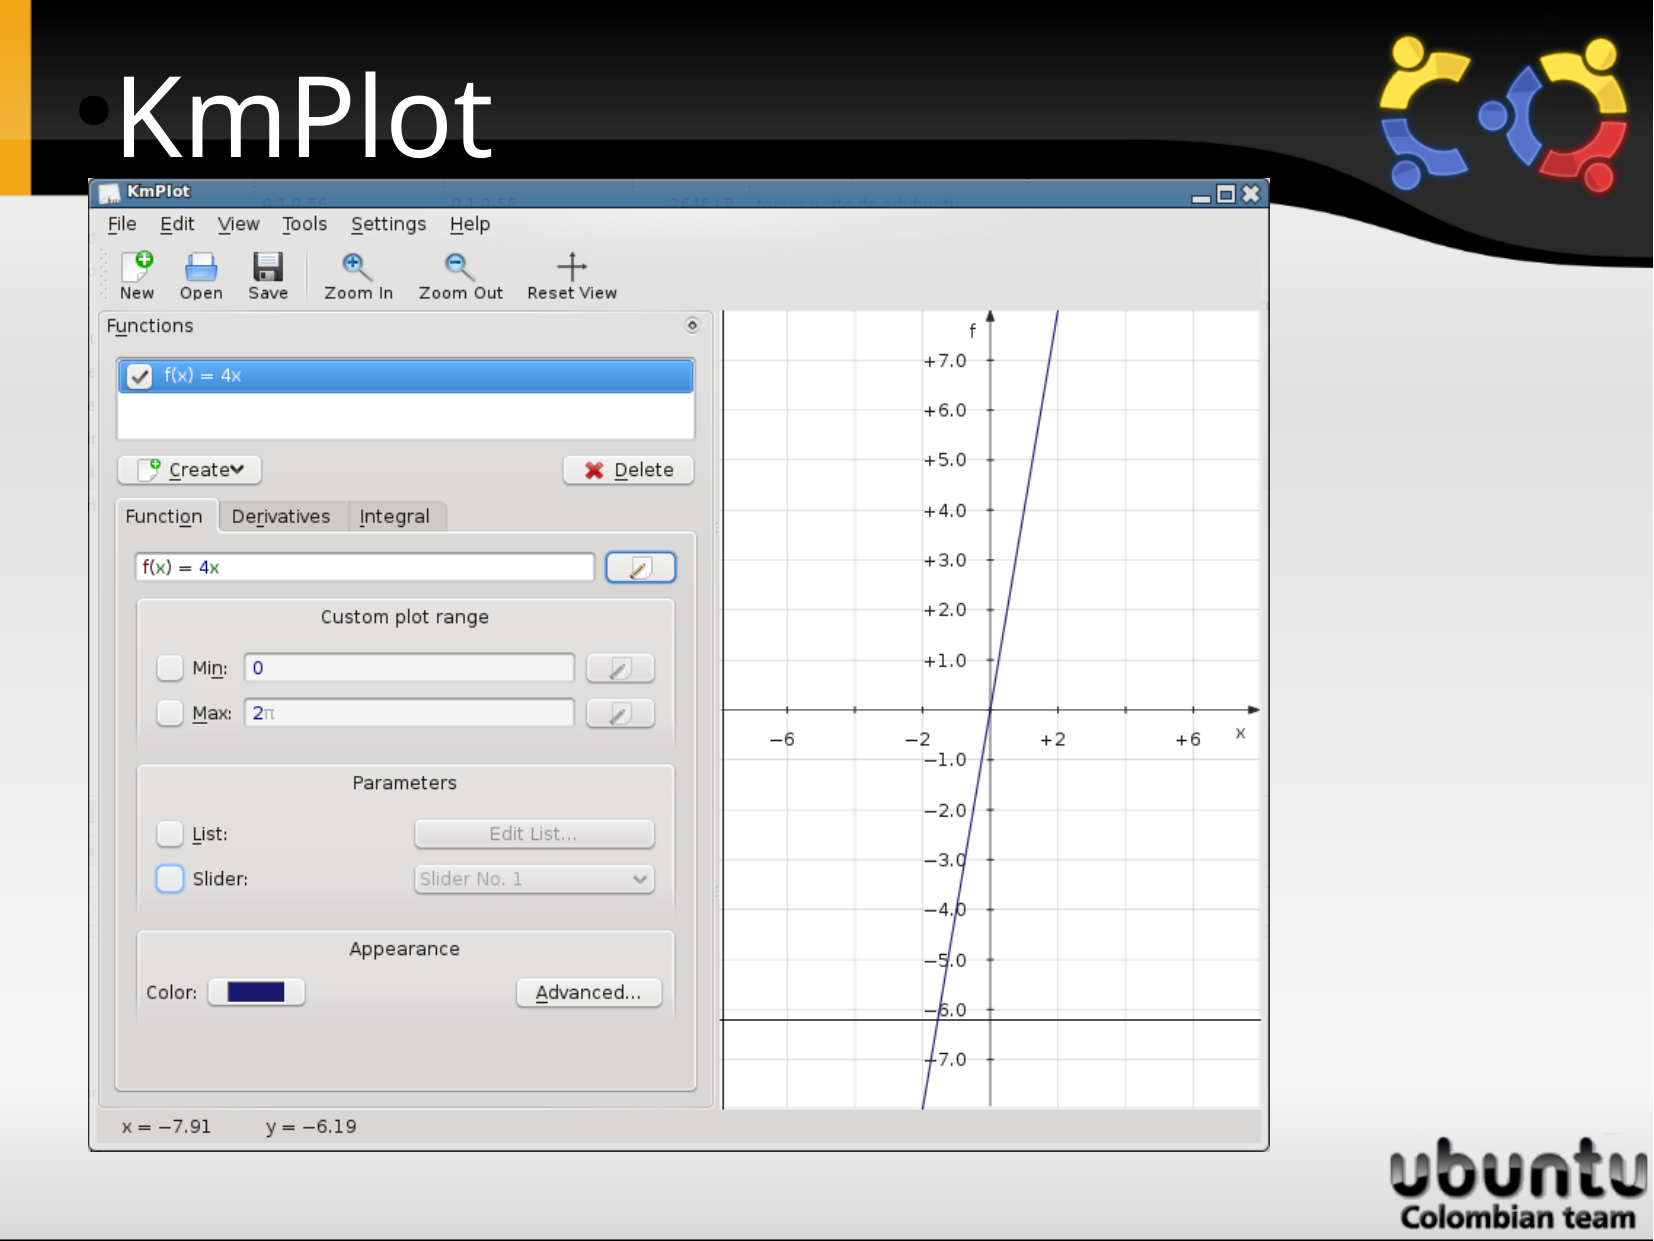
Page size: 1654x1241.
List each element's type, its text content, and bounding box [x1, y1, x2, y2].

text_box KmPlot [59, 29, 1447, 178]
picture [0, 0, 1653, 1241]
